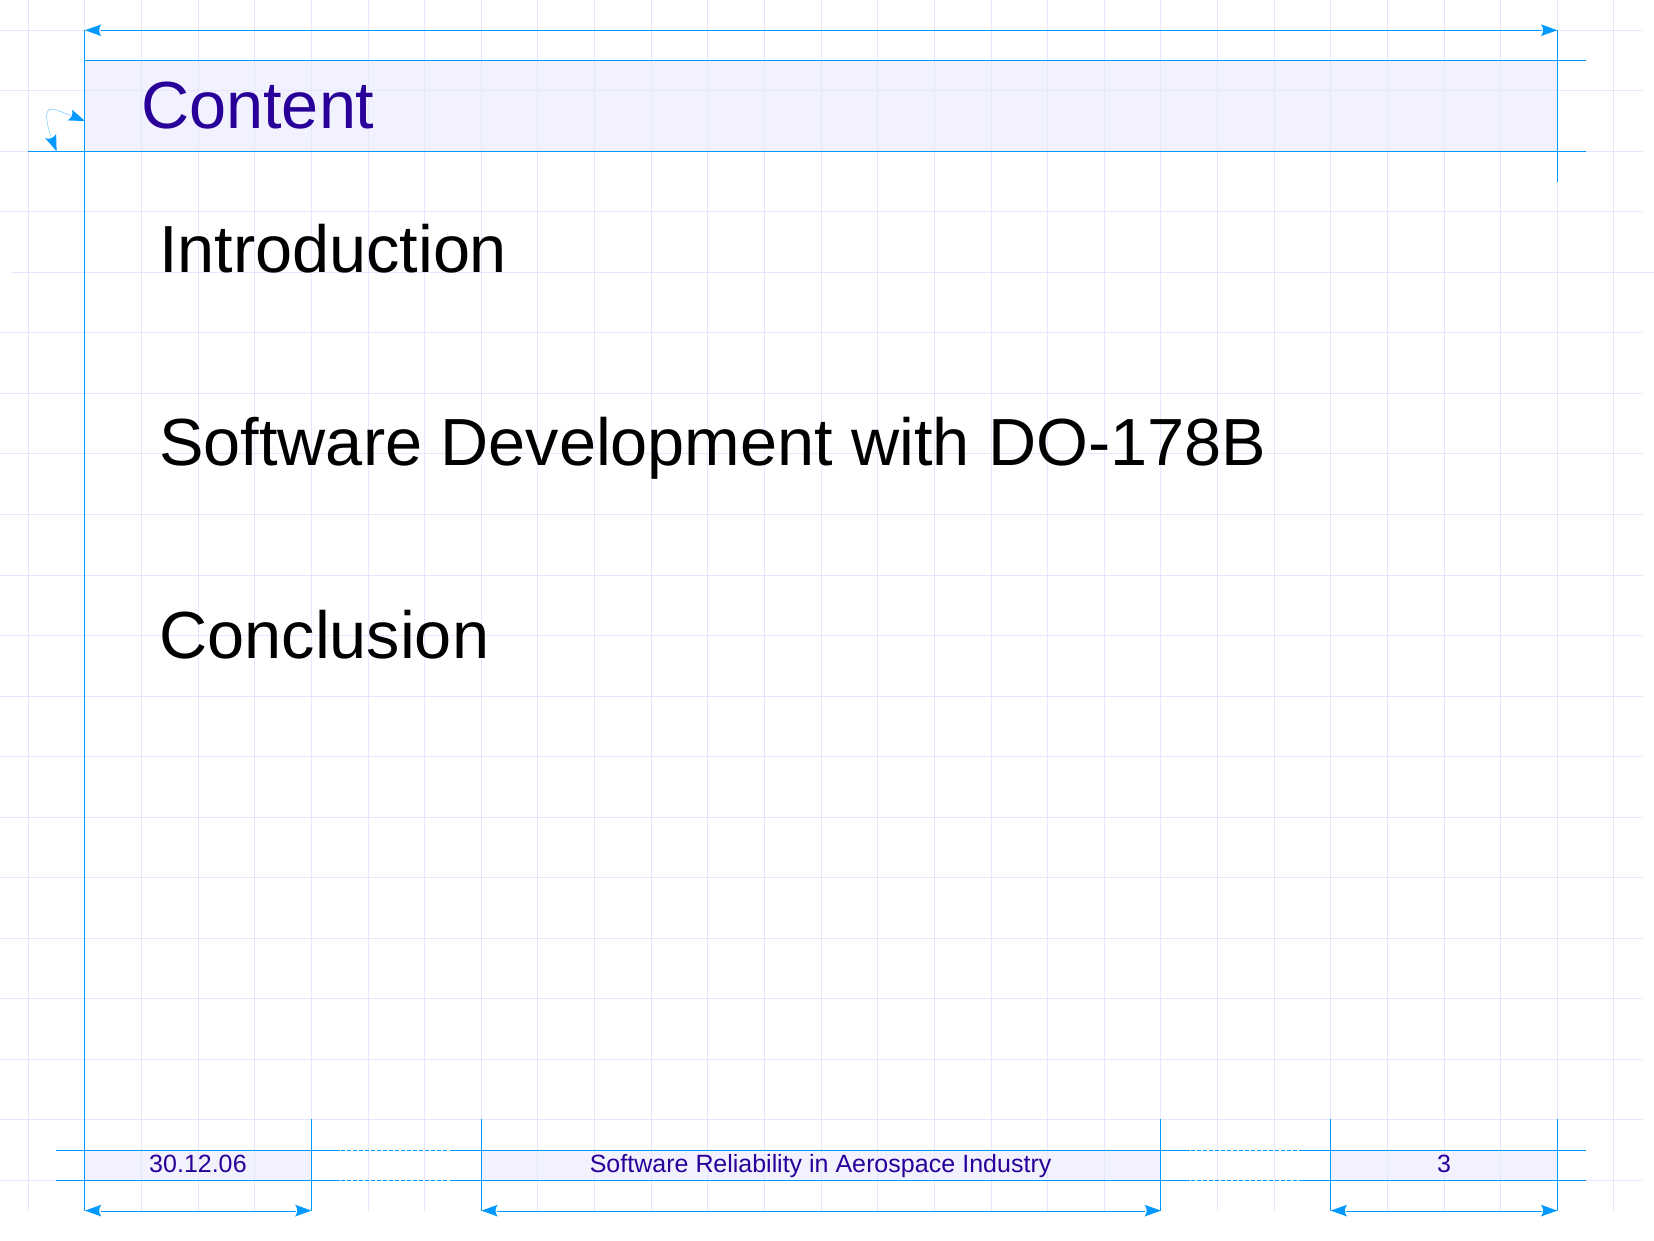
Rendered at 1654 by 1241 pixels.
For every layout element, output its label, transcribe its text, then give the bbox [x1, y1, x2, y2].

title Content [141, 60, 1558, 152]
list Introduction Software Development with DO-178B Conclusion [141, 211, 1558, 1120]
